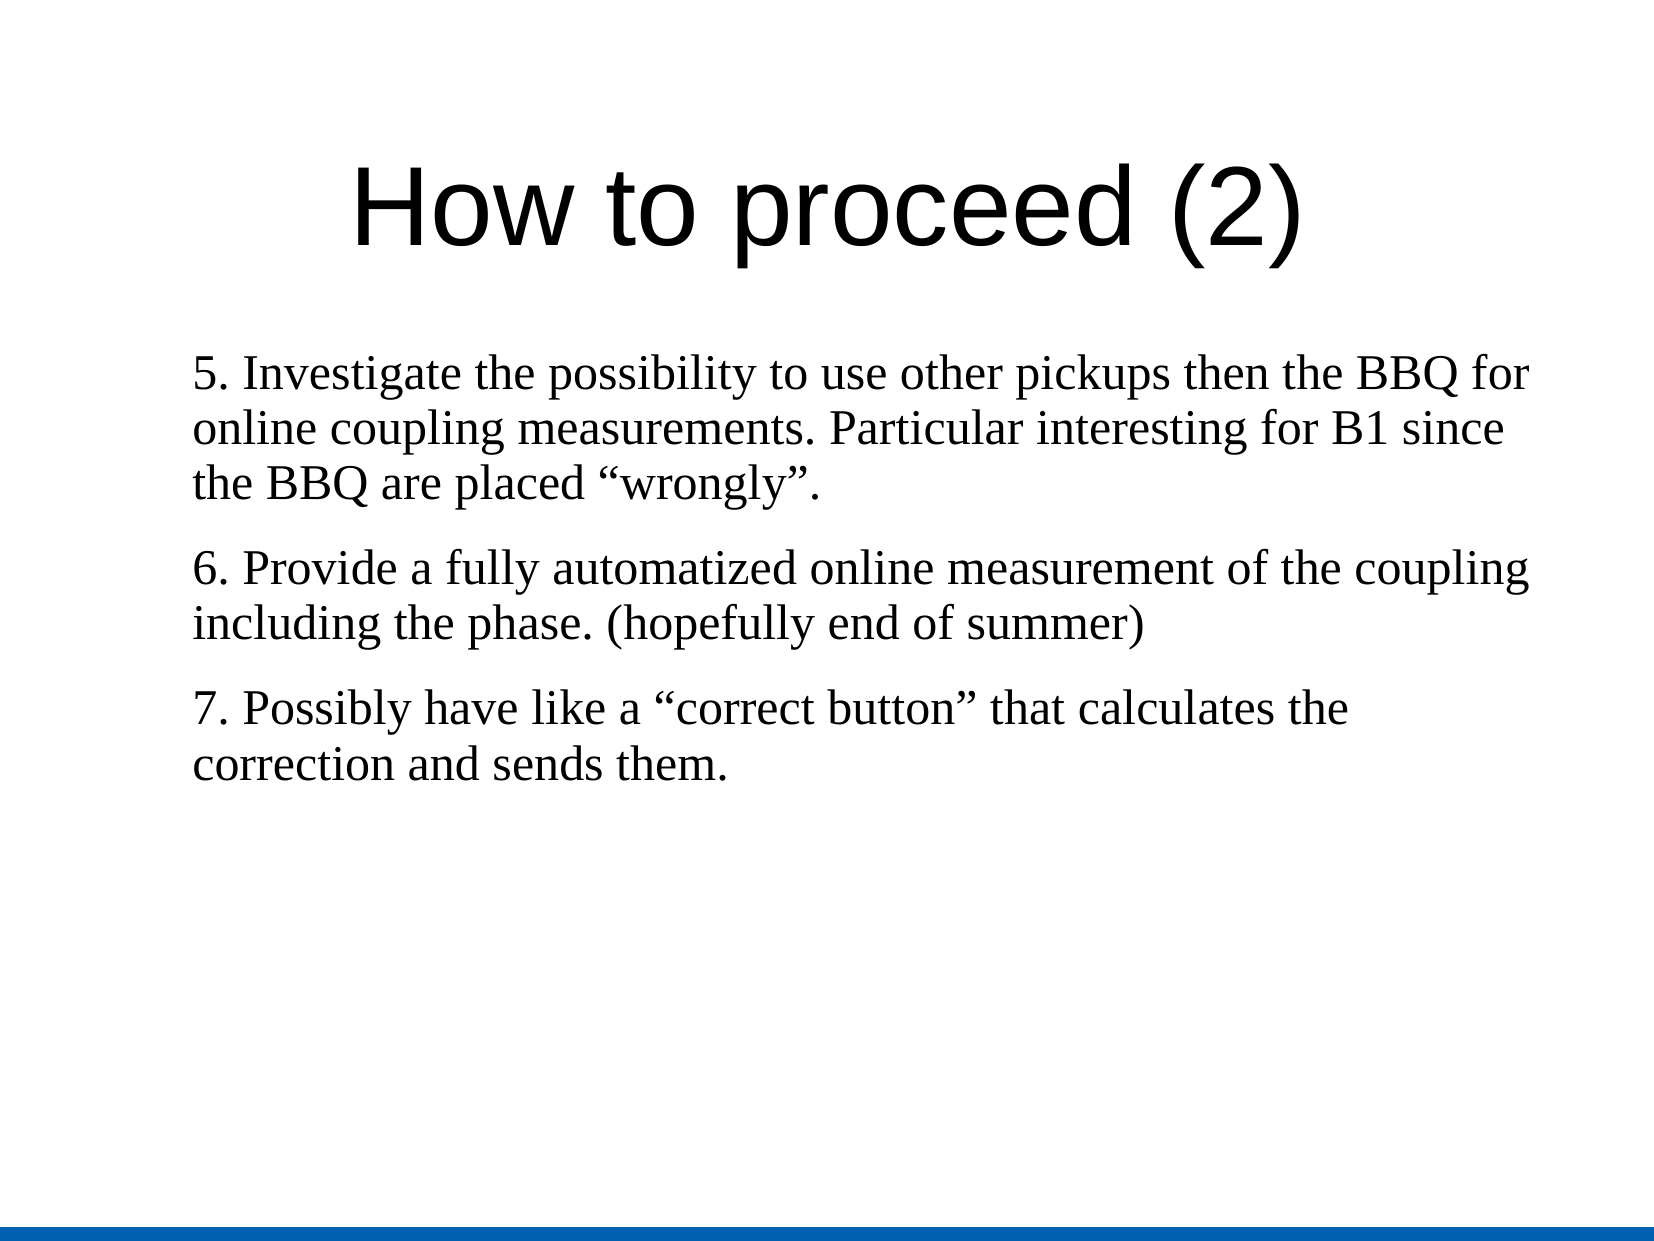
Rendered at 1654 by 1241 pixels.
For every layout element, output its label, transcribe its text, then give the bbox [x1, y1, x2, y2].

list 5. Investigate the possibility to use other pickups then the BBQ for online coupling measurements. Particular interesting for B1 since the BBQ are placed “wrongly”. 6. Provide a fully automatized online measurement of the coupling including the phase. (hopefully end of summer) 7. Possibly have like a “correct button” that calculates the correction and sends them. [121, 344, 1534, 1112]
title How to proceed (2) [121, 110, 1534, 303]
